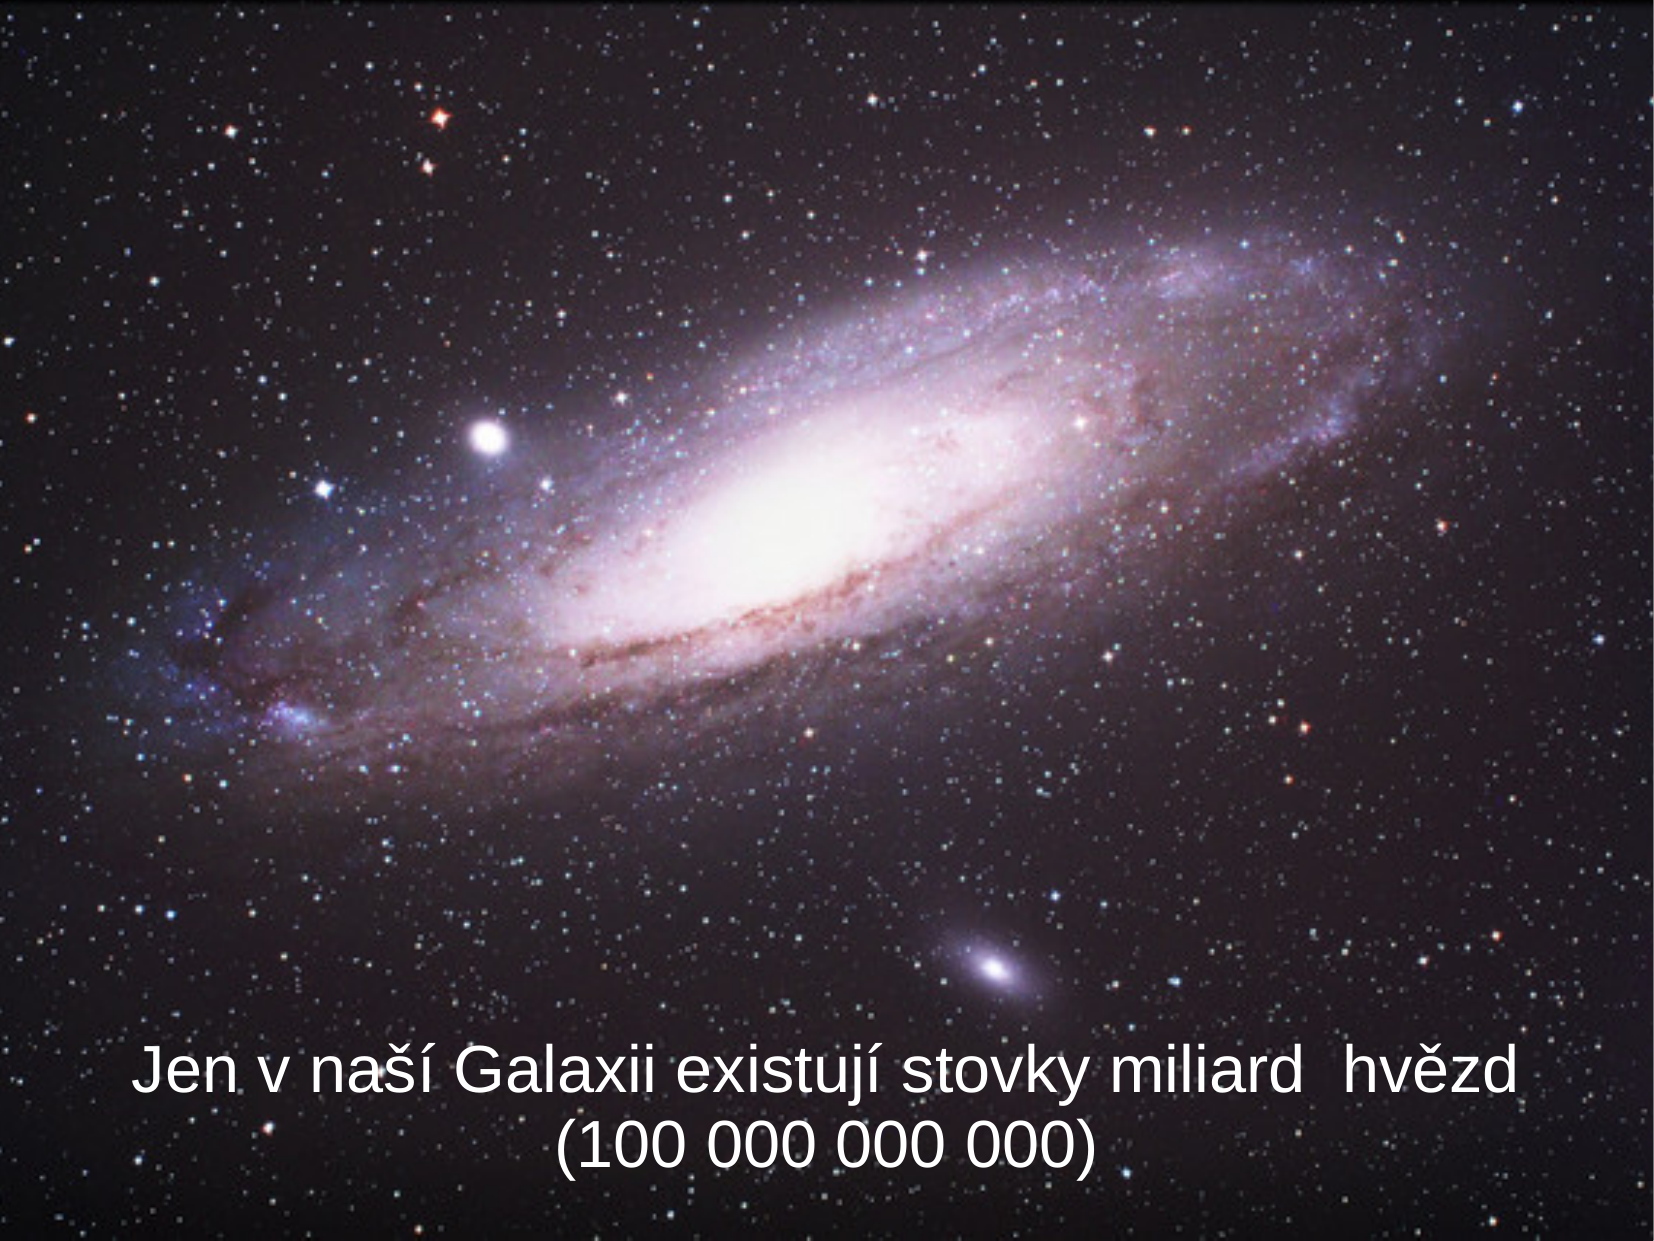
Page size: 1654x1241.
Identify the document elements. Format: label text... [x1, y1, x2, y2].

subtitle Jen v naší Galaxii existují stovky miliard hvězd (100 000 000 000) [82, 1003, 1571, 1211]
picture [0, 0, 1654, 1241]
